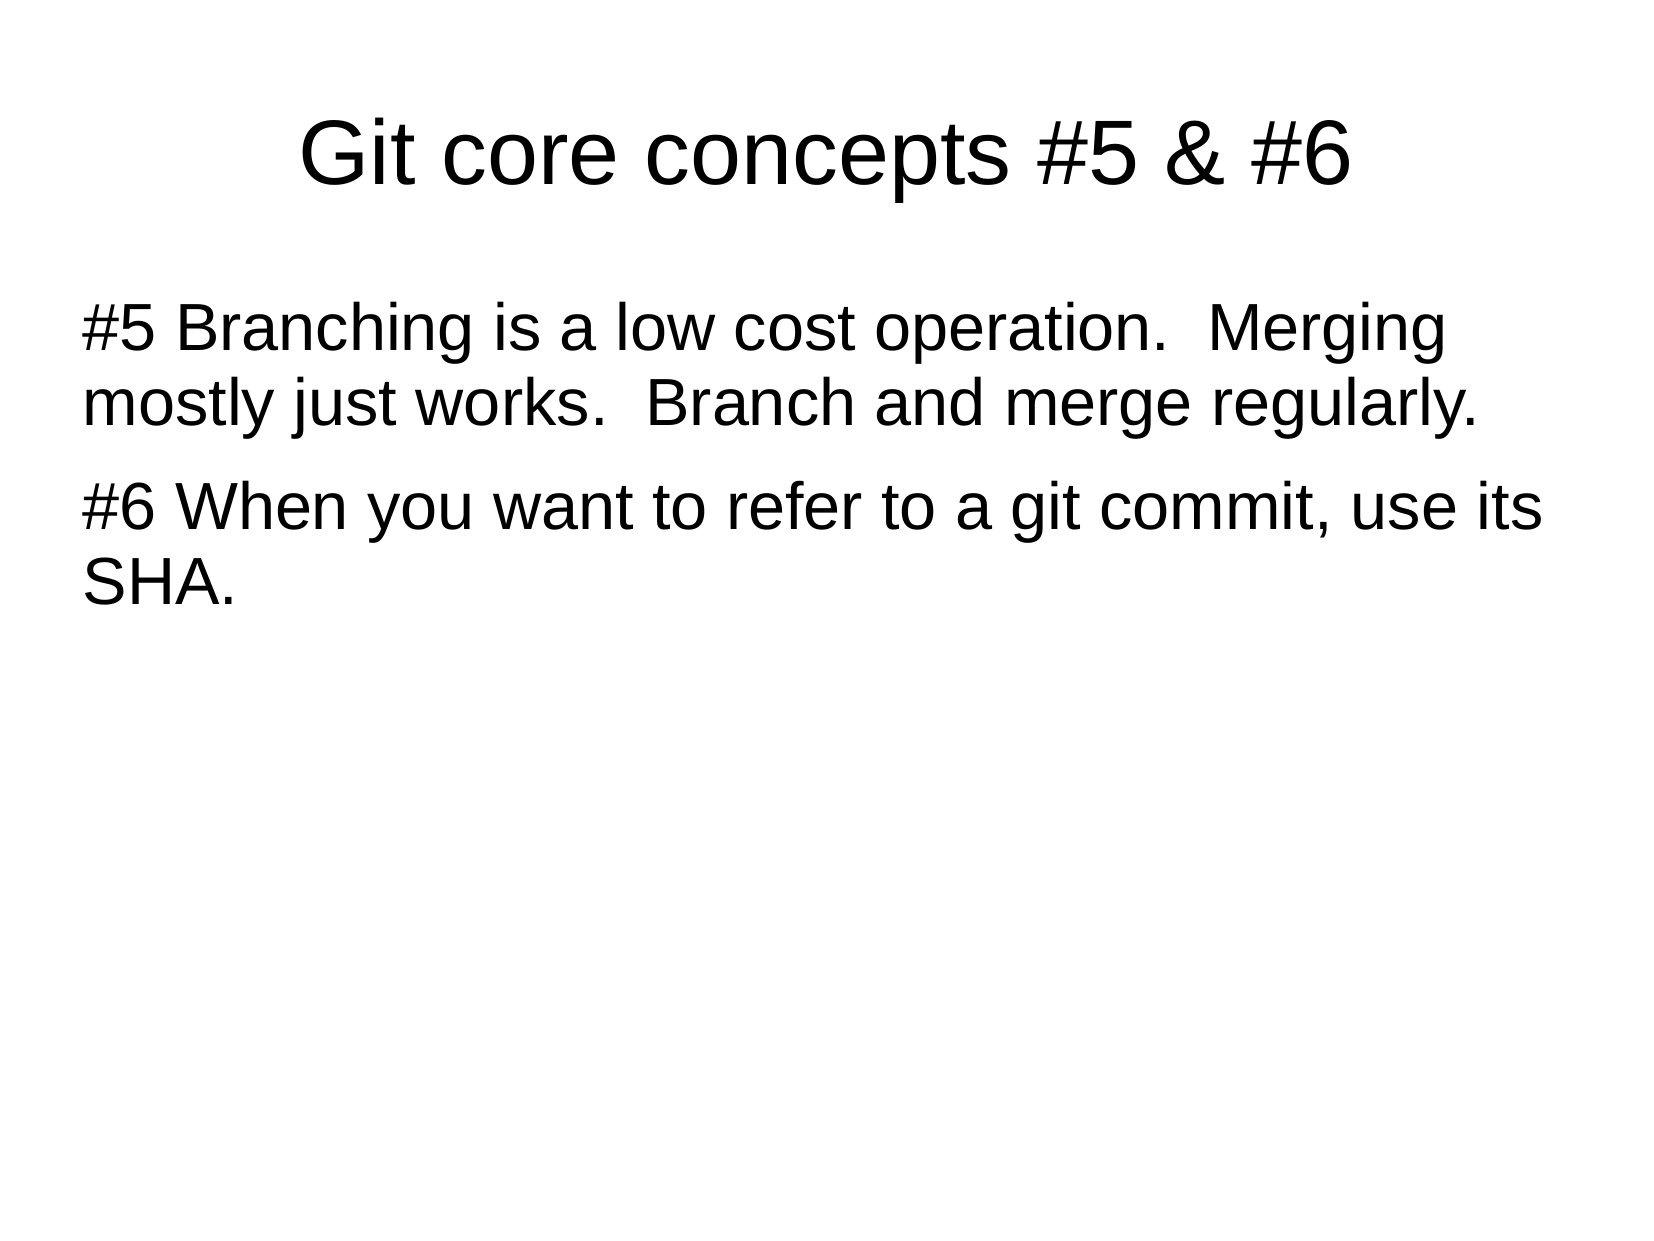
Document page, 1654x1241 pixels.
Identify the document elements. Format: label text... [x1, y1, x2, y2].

title Git core concepts #5 & #6 [82, 49, 1571, 257]
list #5 Branching is a low cost operation. Merging mostly just works. Branch and merge regularly. #6 When you want to refer to a git commit, use its SHA. [82, 290, 1571, 1094]
